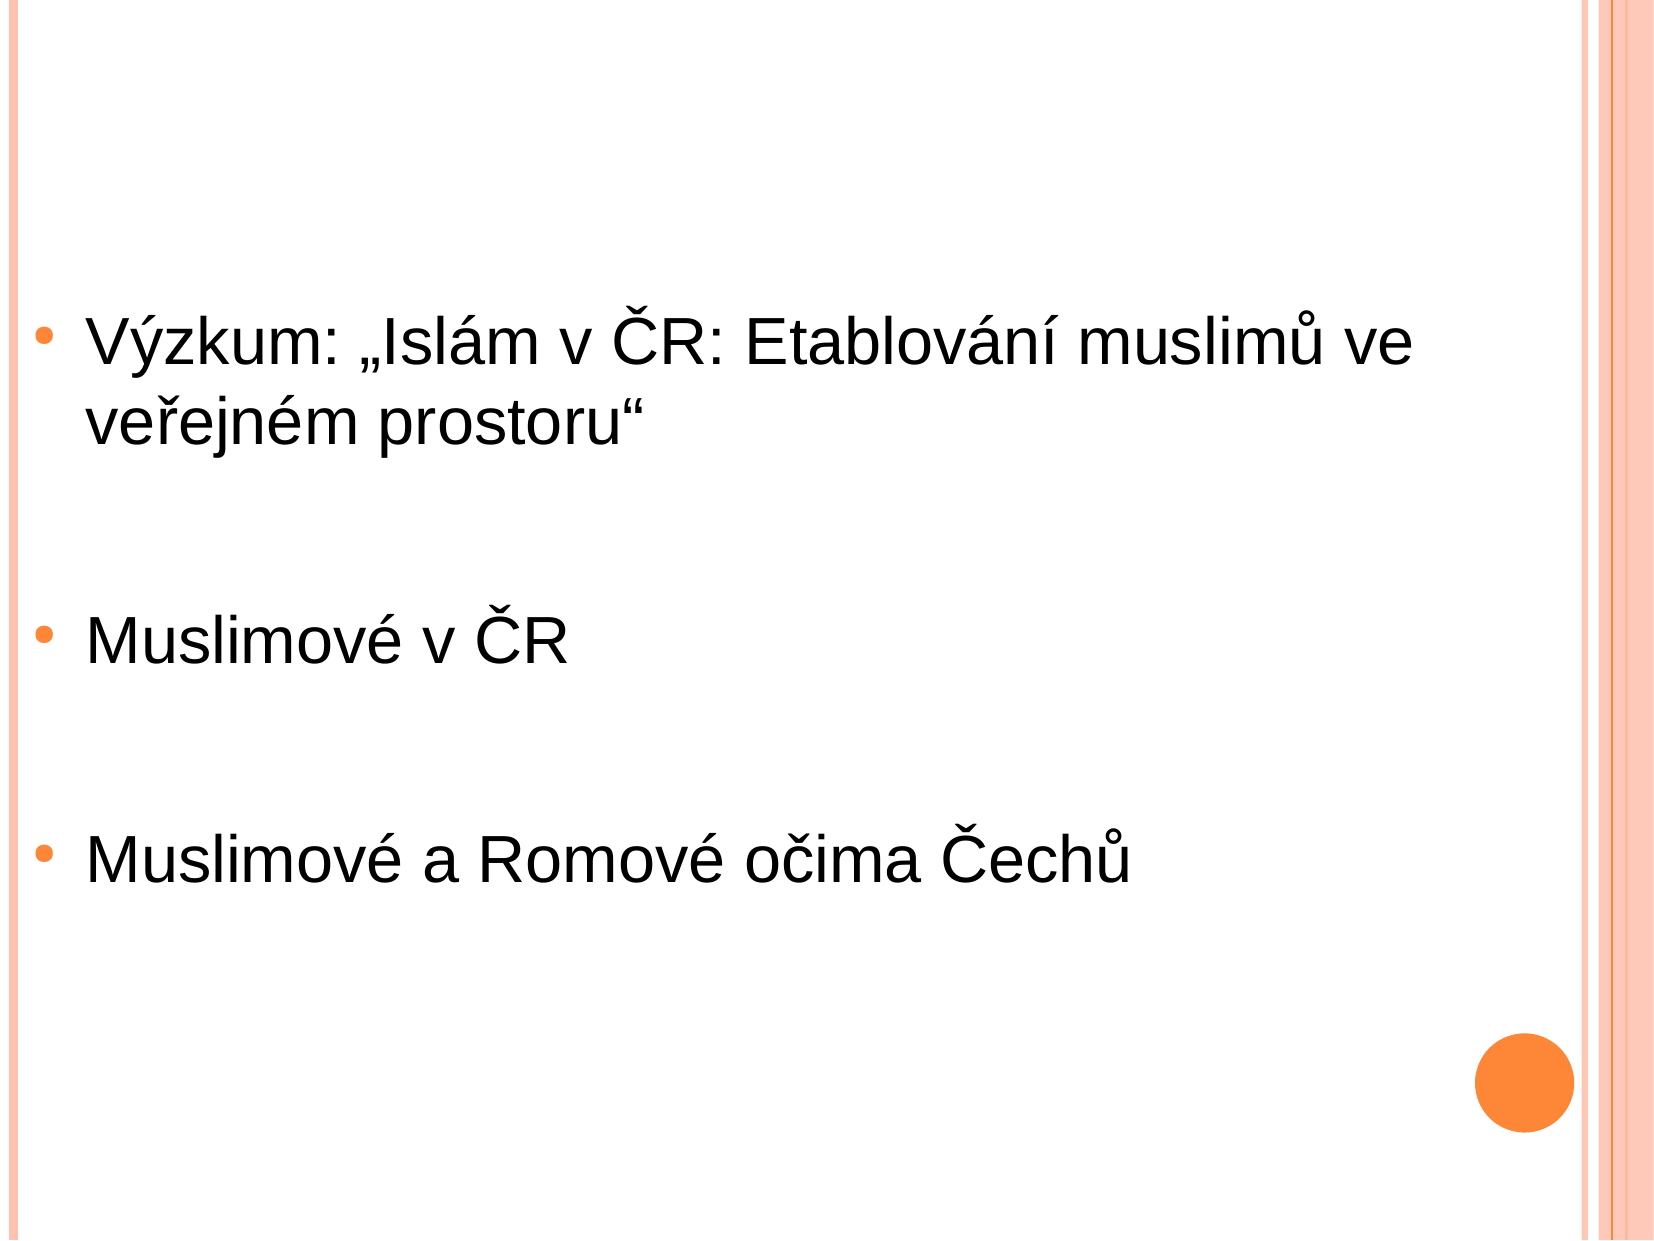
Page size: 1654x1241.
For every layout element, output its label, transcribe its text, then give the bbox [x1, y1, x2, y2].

list Výzkum: „Islám v ČR: Etablování muslimů ve veřejném prostoru“ Muslimové v ČR Muslimové a Romové očima Čechů [0, 290, 1489, 1109]
